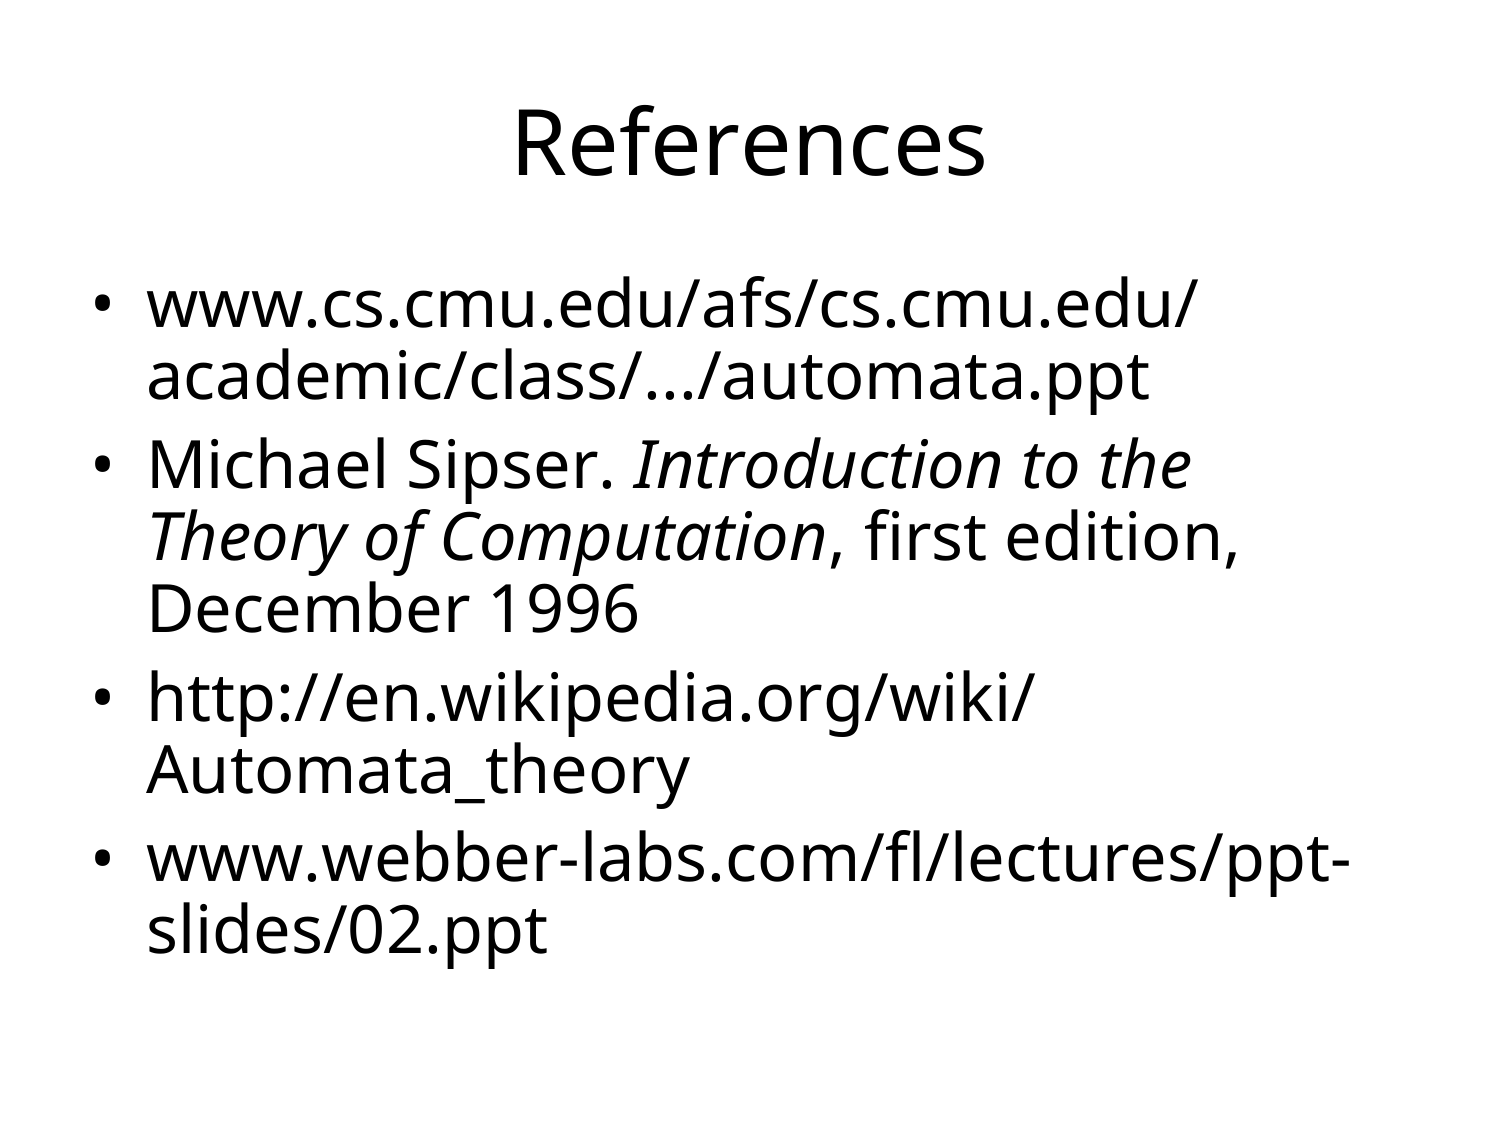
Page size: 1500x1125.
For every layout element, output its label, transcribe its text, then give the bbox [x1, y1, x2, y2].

title References [75, 45, 1426, 233]
list www.cs.cmu.edu/afs/cs.cmu.edu/academic/class/.../automata.ppt Michael Sipser. Introduction to the Theory of Computation, first edition, December 1996 http://en.wikipedia.org/wiki/Automata_theory www.webber-labs.com/fl/lectures/ppt-slides/02.ppt [75, 262, 1426, 1005]
